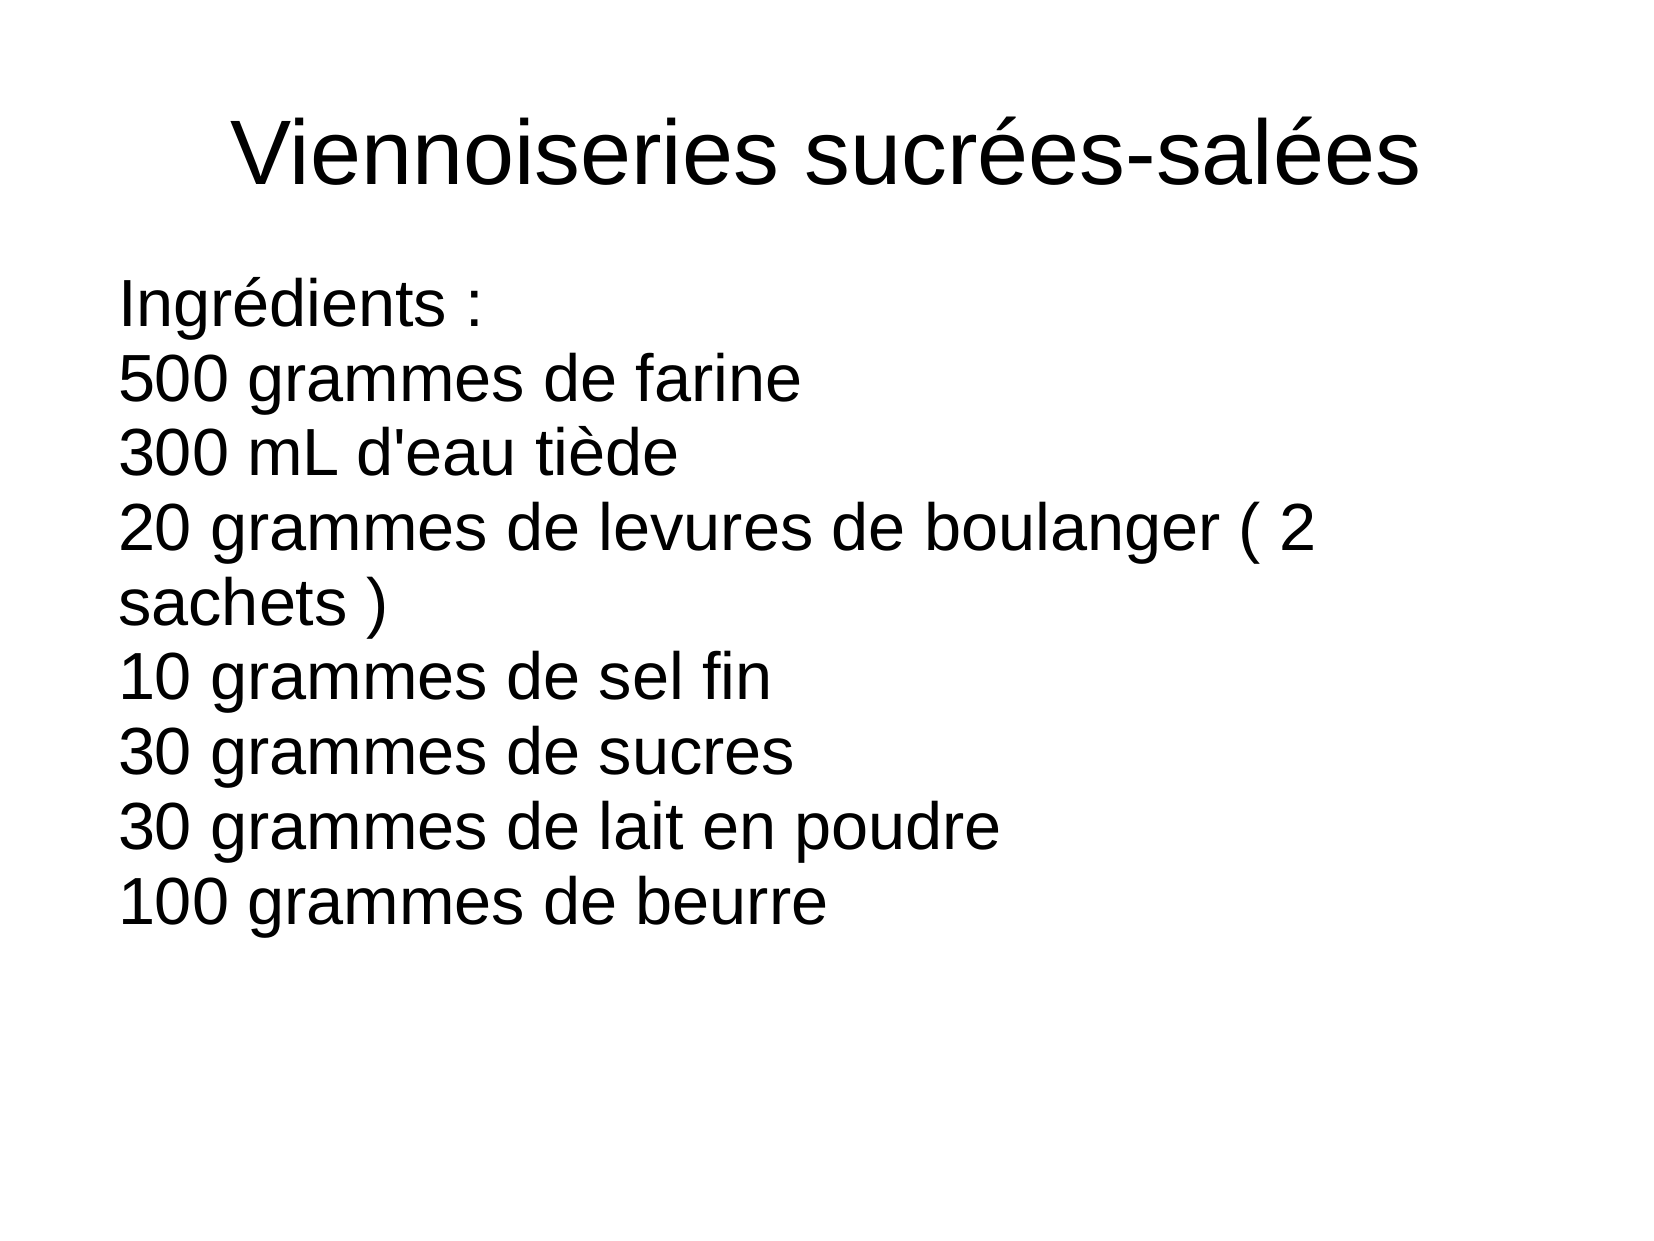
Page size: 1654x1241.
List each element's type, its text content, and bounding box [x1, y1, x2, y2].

title Viennoiseries sucrées-salées [82, 49, 1571, 257]
subtitle Ingrédients : 500 grammes de farine 300 mL d'eau tiède 20 grammes de levures de boulanger ( 2 sachets ) 10 grammes de sel fin 30 grammes de sucres 30 grammes de lait en poudre 100 grammes de beurre [118, 265, 1607, 1089]
